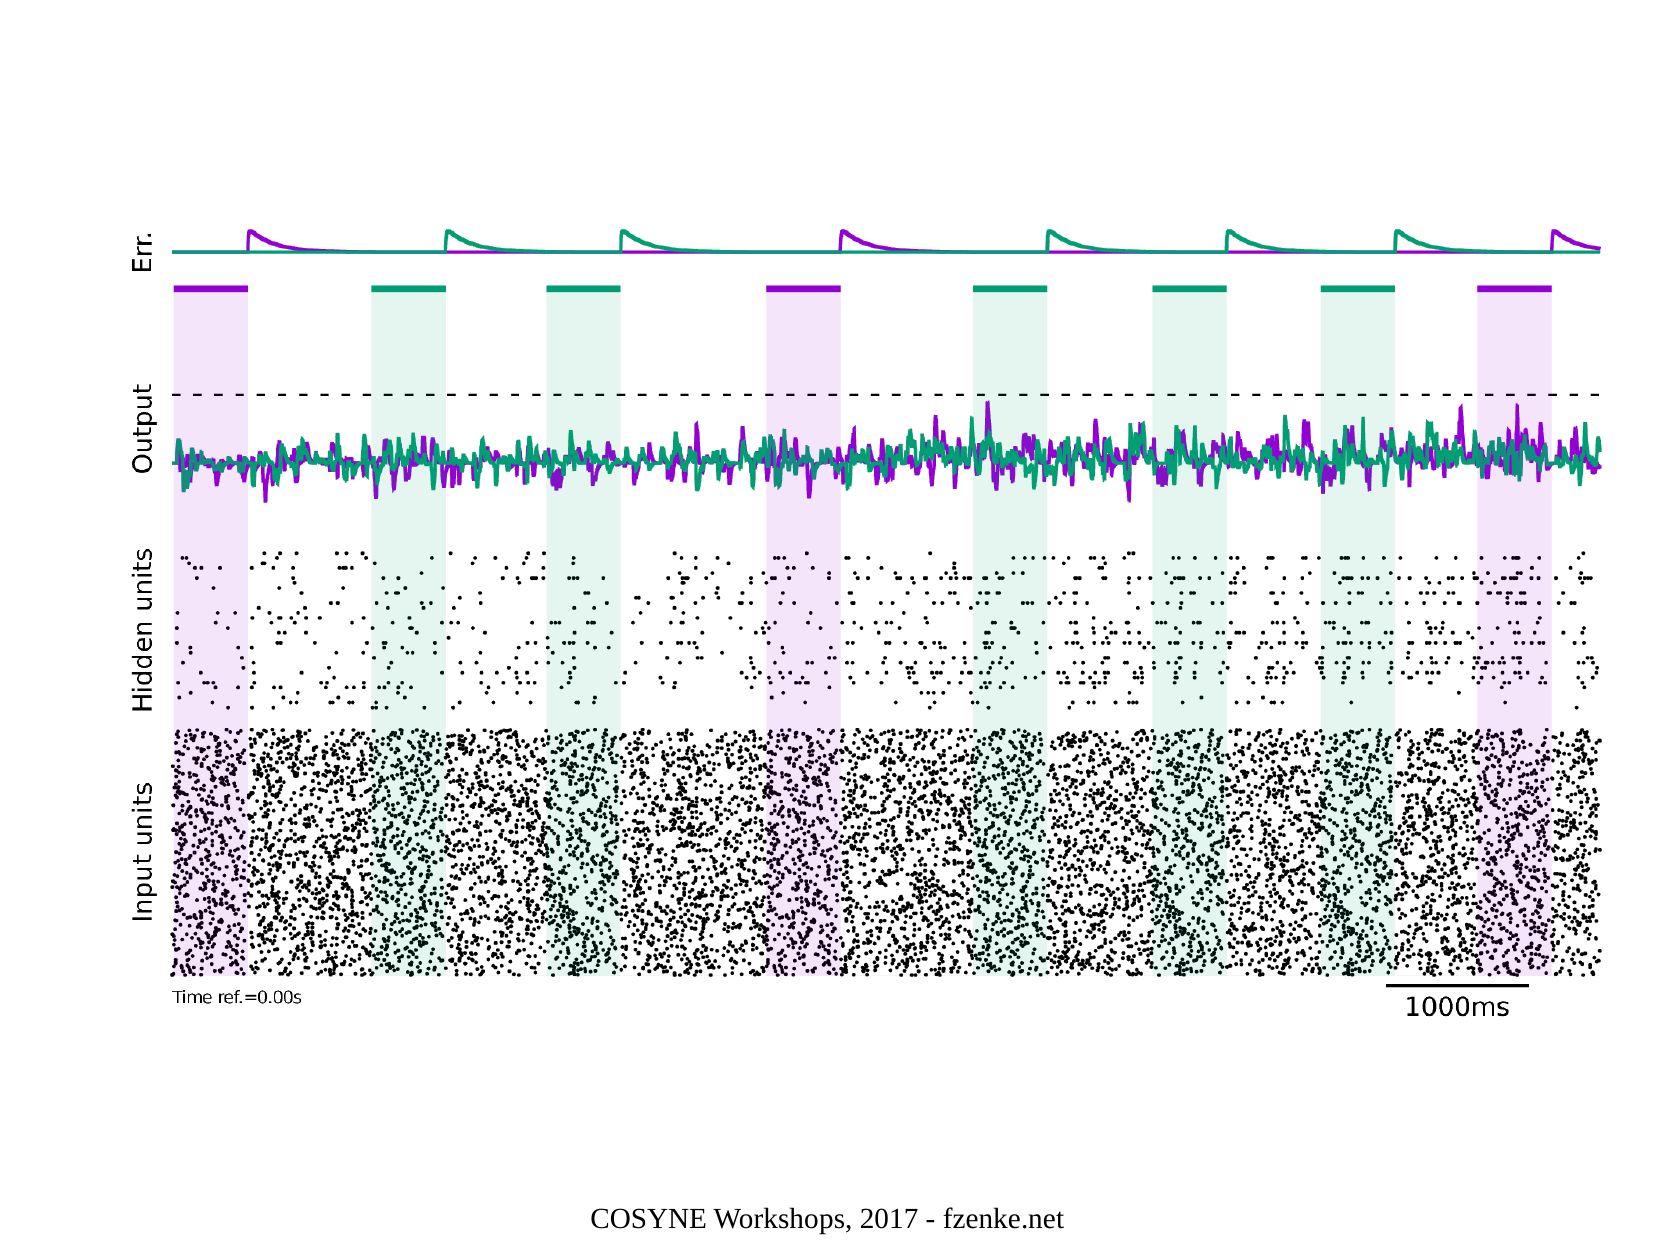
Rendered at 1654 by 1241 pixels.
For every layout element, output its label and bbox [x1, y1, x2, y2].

picture [6, 209, 1648, 1031]
